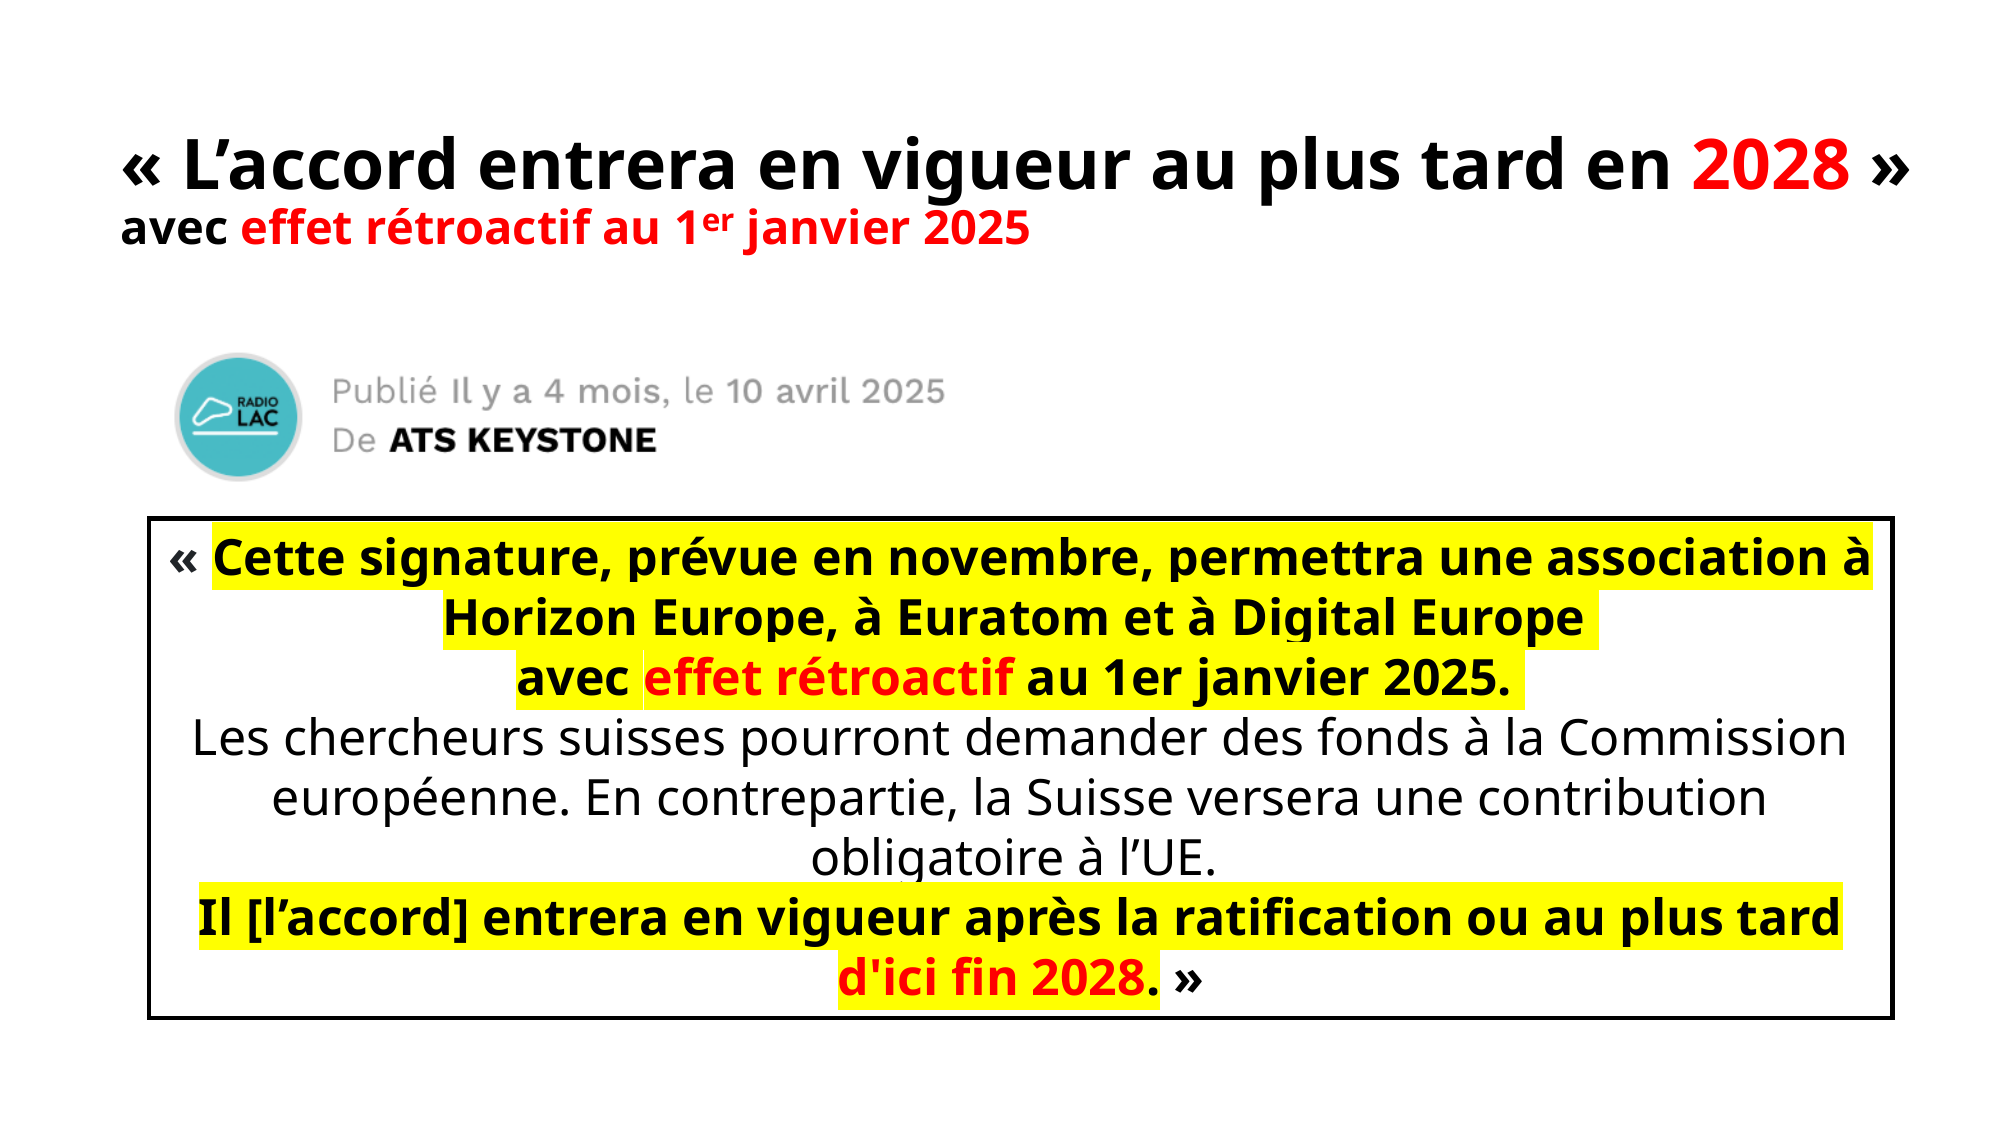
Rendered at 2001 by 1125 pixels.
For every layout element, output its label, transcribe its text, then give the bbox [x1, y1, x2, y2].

picture [149, 327, 965, 492]
text_box « Cette signature, prévue en novembre, permettra une association à Horizon Europe, à Euratom et à Digital Europe avec effet rétroactif au 1er janvier 2025. Les chercheurs suisses pourront demander des fonds à la Commission européenne. En contrepartie, la Suisse versera une contribution obligatoire à l’UE. Il [l’accord] entrera en vigueur après la ratification ou au plus tard d'ici fin 2028. » [149, 518, 1893, 1019]
title « L’accord entrera en vigueur au plus tard en 2028 » avec effet rétroactif au 1er janvier 2025 [105, 83, 1936, 301]
